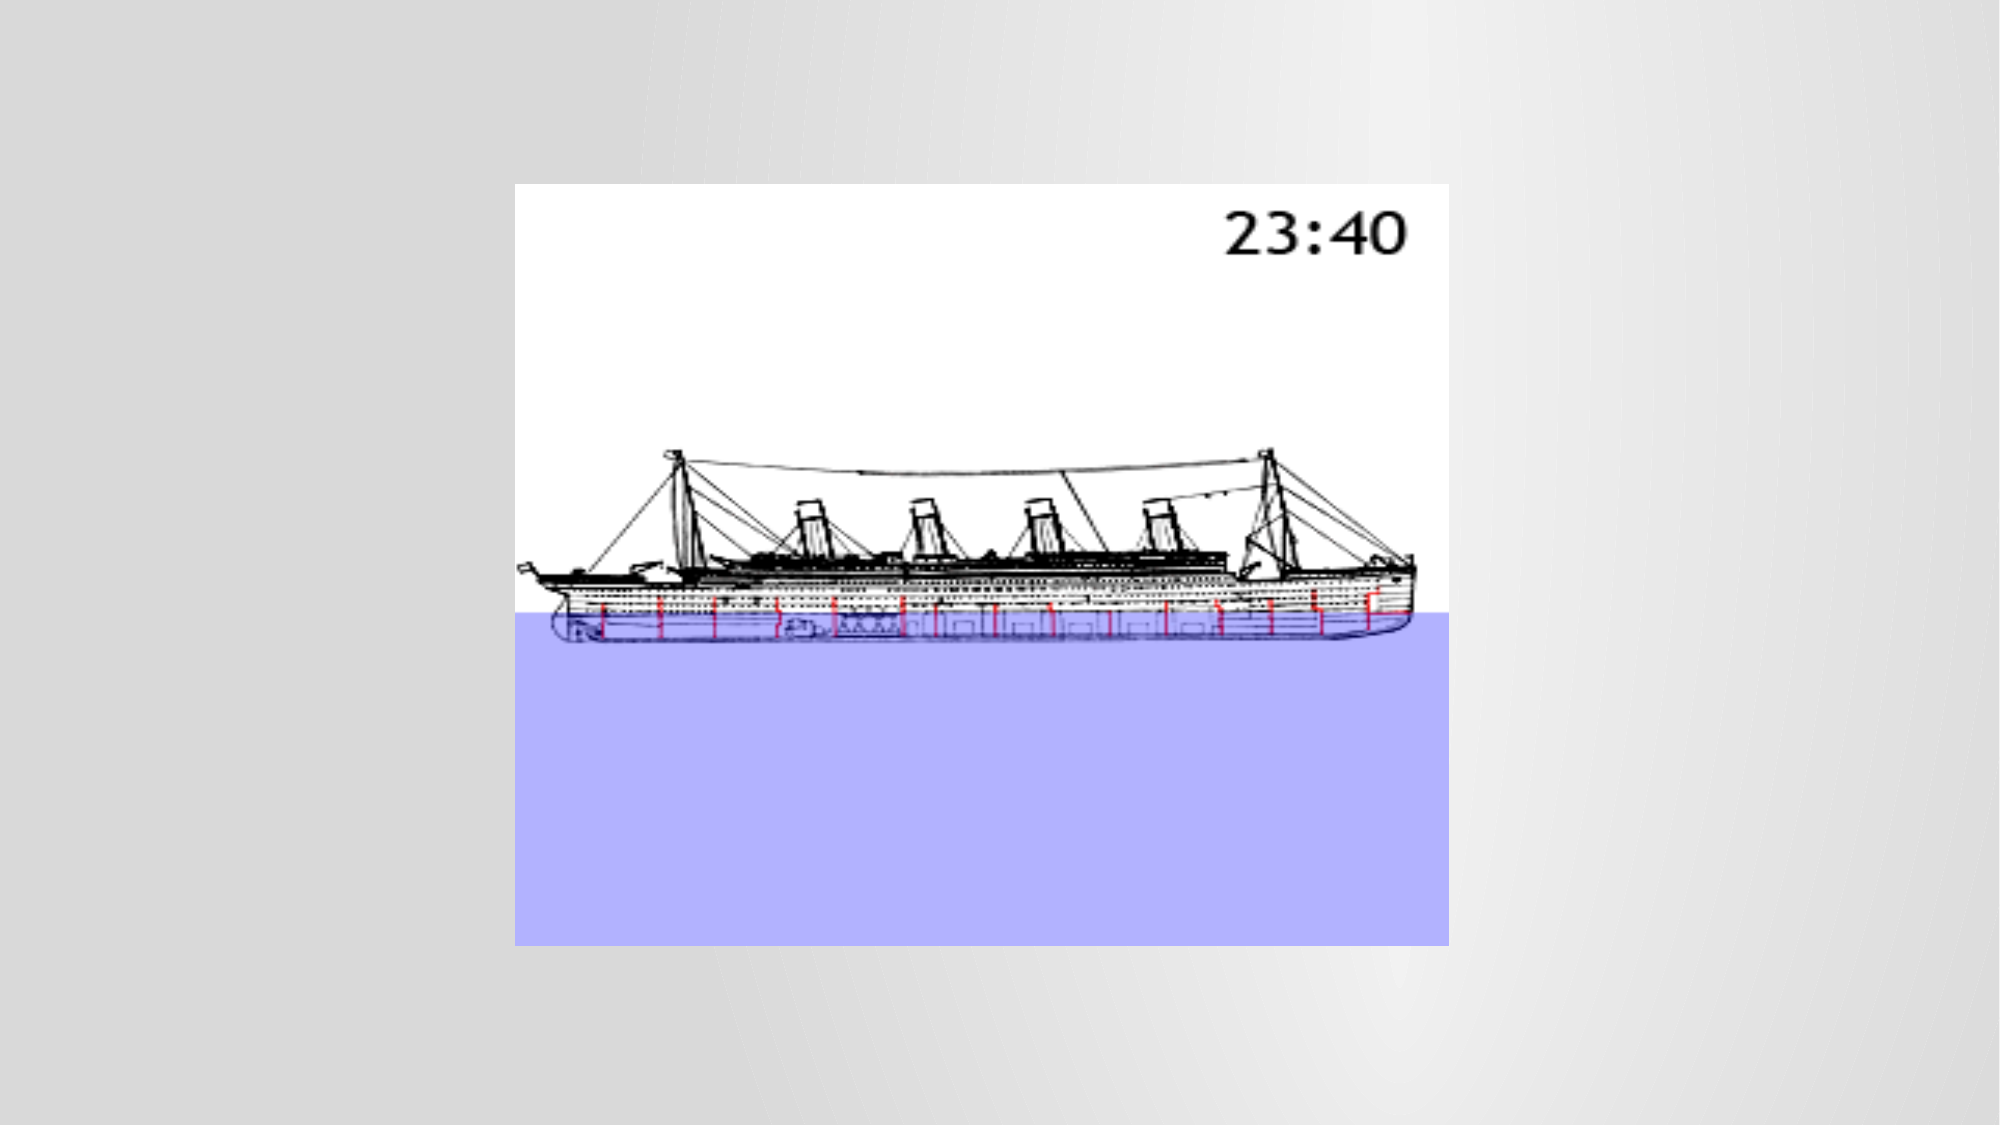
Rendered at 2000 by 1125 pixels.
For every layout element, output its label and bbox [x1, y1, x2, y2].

picture [515, 184, 1449, 946]
